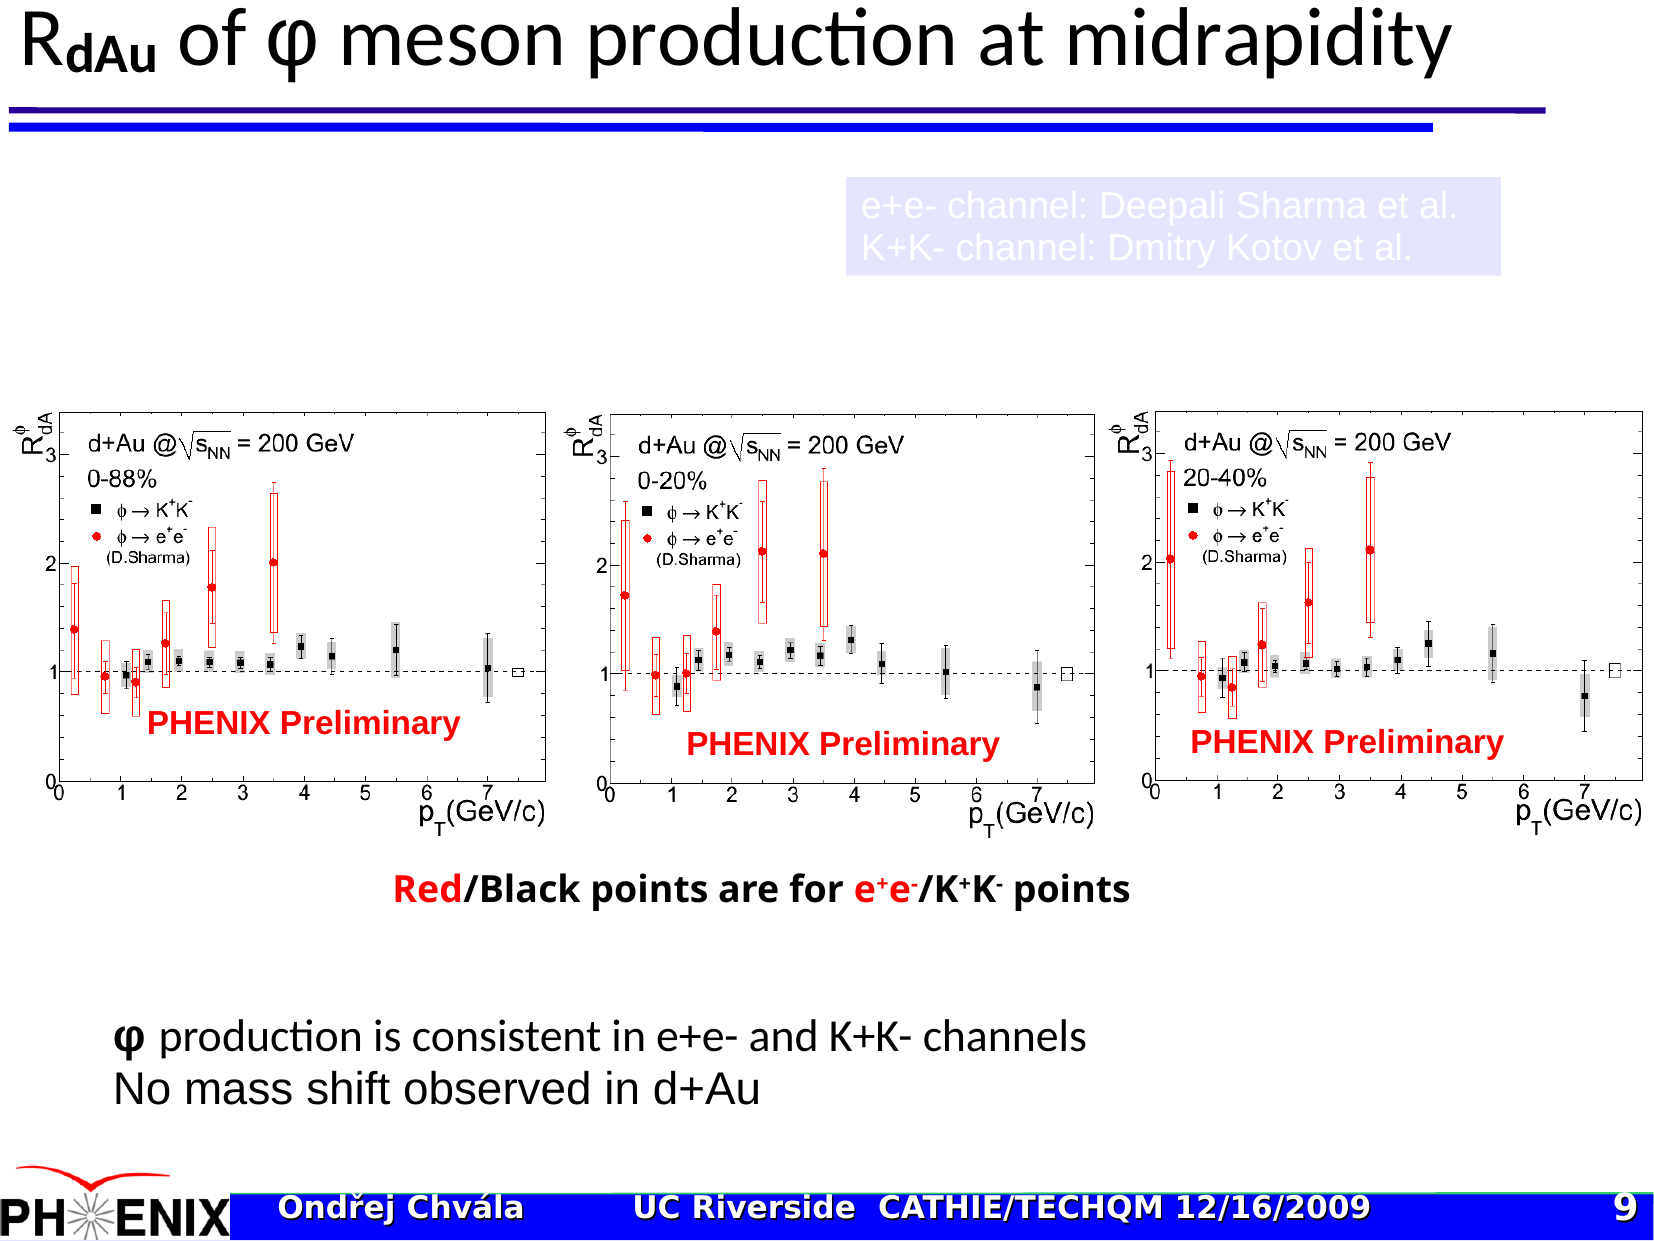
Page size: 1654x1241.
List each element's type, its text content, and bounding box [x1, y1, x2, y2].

text_box φ production is consistent in e+e- and K+K- channels No mass shift observed in d+Au [98, 1002, 1106, 1125]
picture [0, 0, 1654, 1240]
text_box Red/Black points are for e+e-/K+K- points [47, 857, 1477, 919]
text_box PHENIX Preliminary [671, 717, 1016, 770]
title RdAu of φ meson production at midrapidity [19, 0, 1635, 107]
text_box PHENIX Preliminary [1175, 716, 1520, 768]
text_box PHENIX Preliminary [132, 697, 477, 750]
text_box e+e- channel: Deepali Sharma et al. K+K- channel: Dmitry Kotov et al. [846, 176, 1501, 276]
